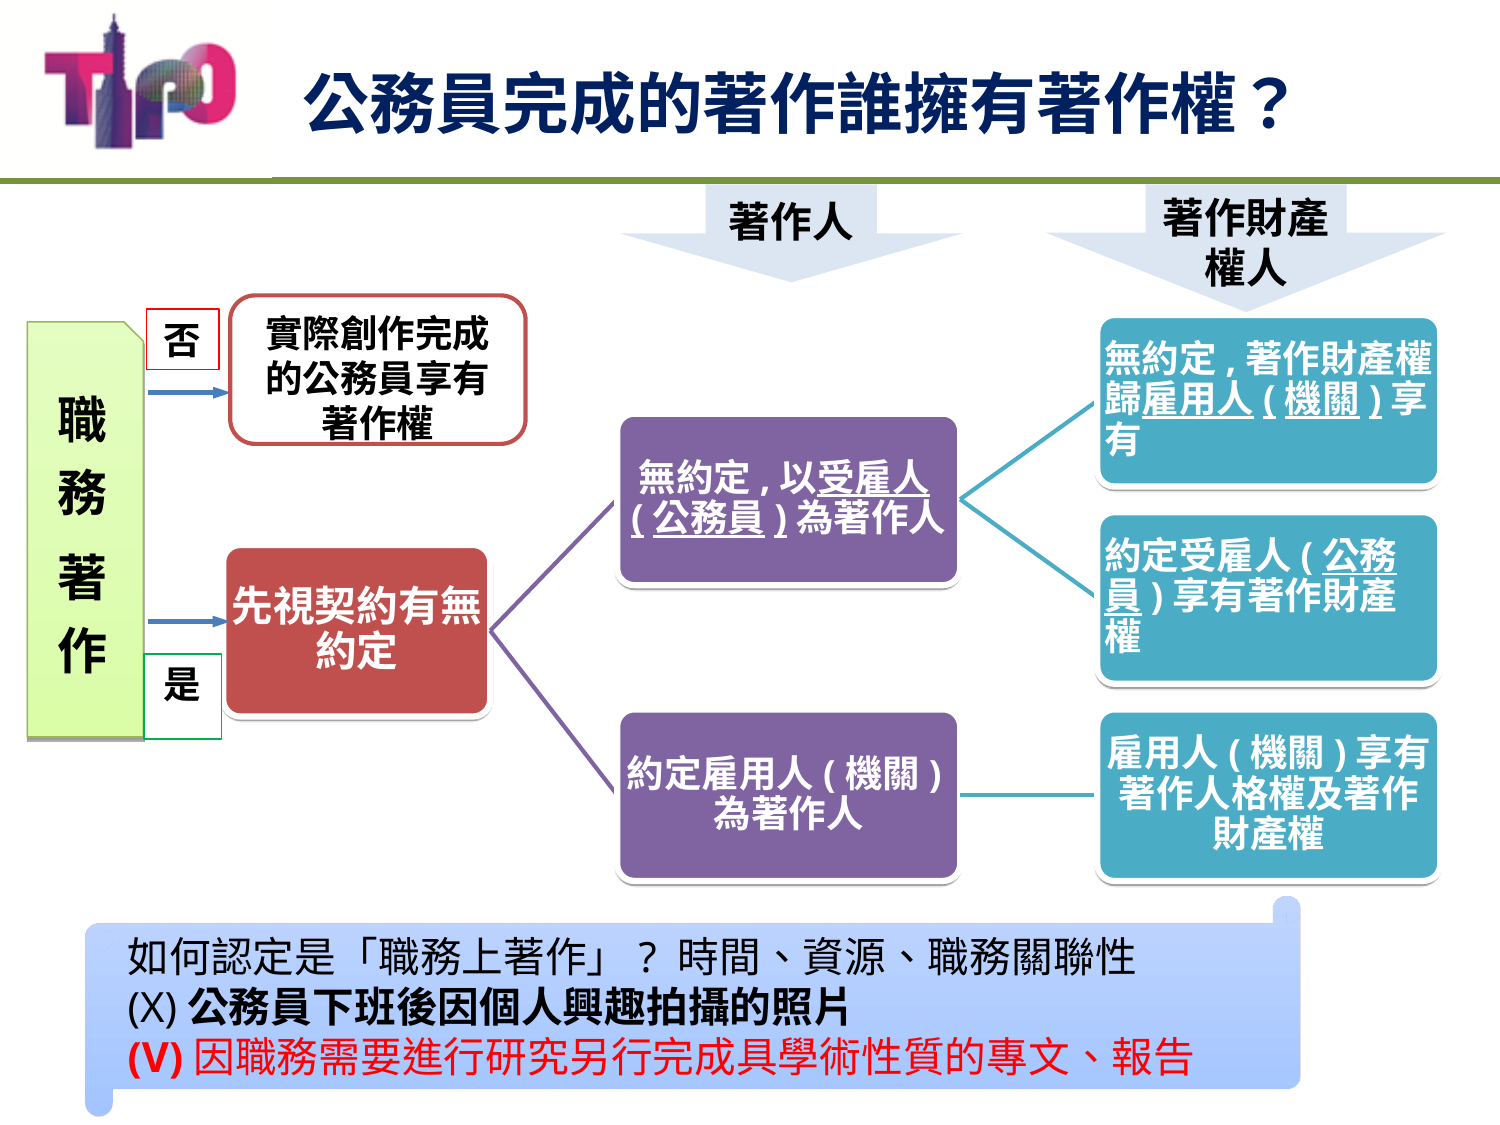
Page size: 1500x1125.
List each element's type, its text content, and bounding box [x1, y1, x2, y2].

title 公務員完成的著作誰擁有著作權？ [206, 54, 1400, 185]
text_box 先視契約有無約定 [223, 544, 491, 717]
text_box 如何認定是「職務上著作」? 時間、資源、職務關聯性 (X)公務員下班後因個人興趣拍攝的照片 (V)因職務需要進行研究另行完成具學術性質的專文、報告 [85, 896, 1301, 1117]
text_box 職 務 著 作 [27, 321, 144, 737]
text_box 24 [1074, 1042, 1426, 1103]
text_box 約定受雇人(公務員)享有著作財產權 [1097, 512, 1441, 684]
text_box 無約定,以受雇人(公務員)為著作人 [617, 413, 961, 586]
text_box 著作財產權人 [1045, 184, 1447, 313]
text_box 是 [144, 653, 222, 739]
text_box 無約定,著作財產權歸雇用人(機關)享有 [1097, 314, 1441, 487]
text_box 著作人 [620, 184, 963, 283]
text_box 雇用人(機關)享有著作人格權及著作財產權 [1097, 709, 1441, 881]
text_box 實際創作完成的公務員享有著作權 [230, 295, 526, 444]
text_box 否 [146, 309, 219, 370]
text_box 約定雇用人(機關)為著作人 [617, 709, 961, 881]
